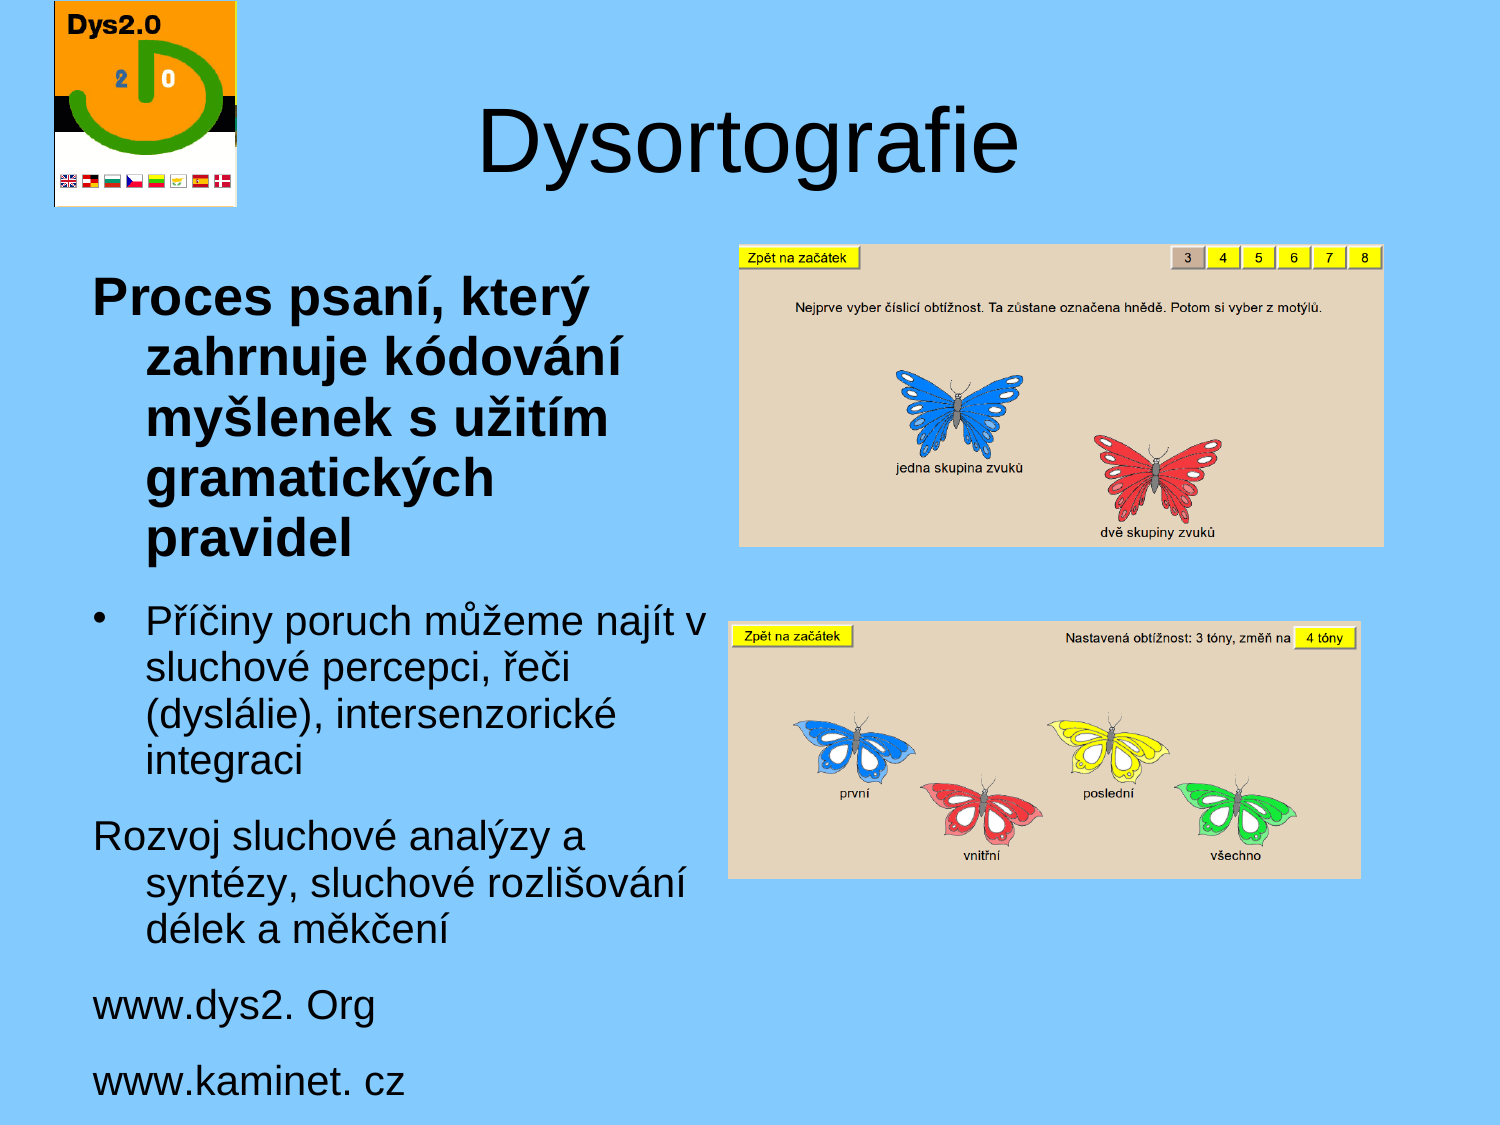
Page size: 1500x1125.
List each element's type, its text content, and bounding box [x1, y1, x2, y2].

picture [54, 1, 237, 207]
picture [728, 621, 1361, 879]
title Dysortografie [74, 44, 1425, 233]
picture [739, 244, 1384, 547]
list Proces psaní, který zahrnuje kódování myšlenek s užitím gramatických pravidel Příčiny poruch můžeme najít v sluchové percepci, řeči (dyslálie), intersenzorické integraci Rozvoj sluchové analýzy a syntézy, sluchové rozlišování délek a měkčení www.dys2. Org www.kaminet. cz [74, 263, 719, 1050]
